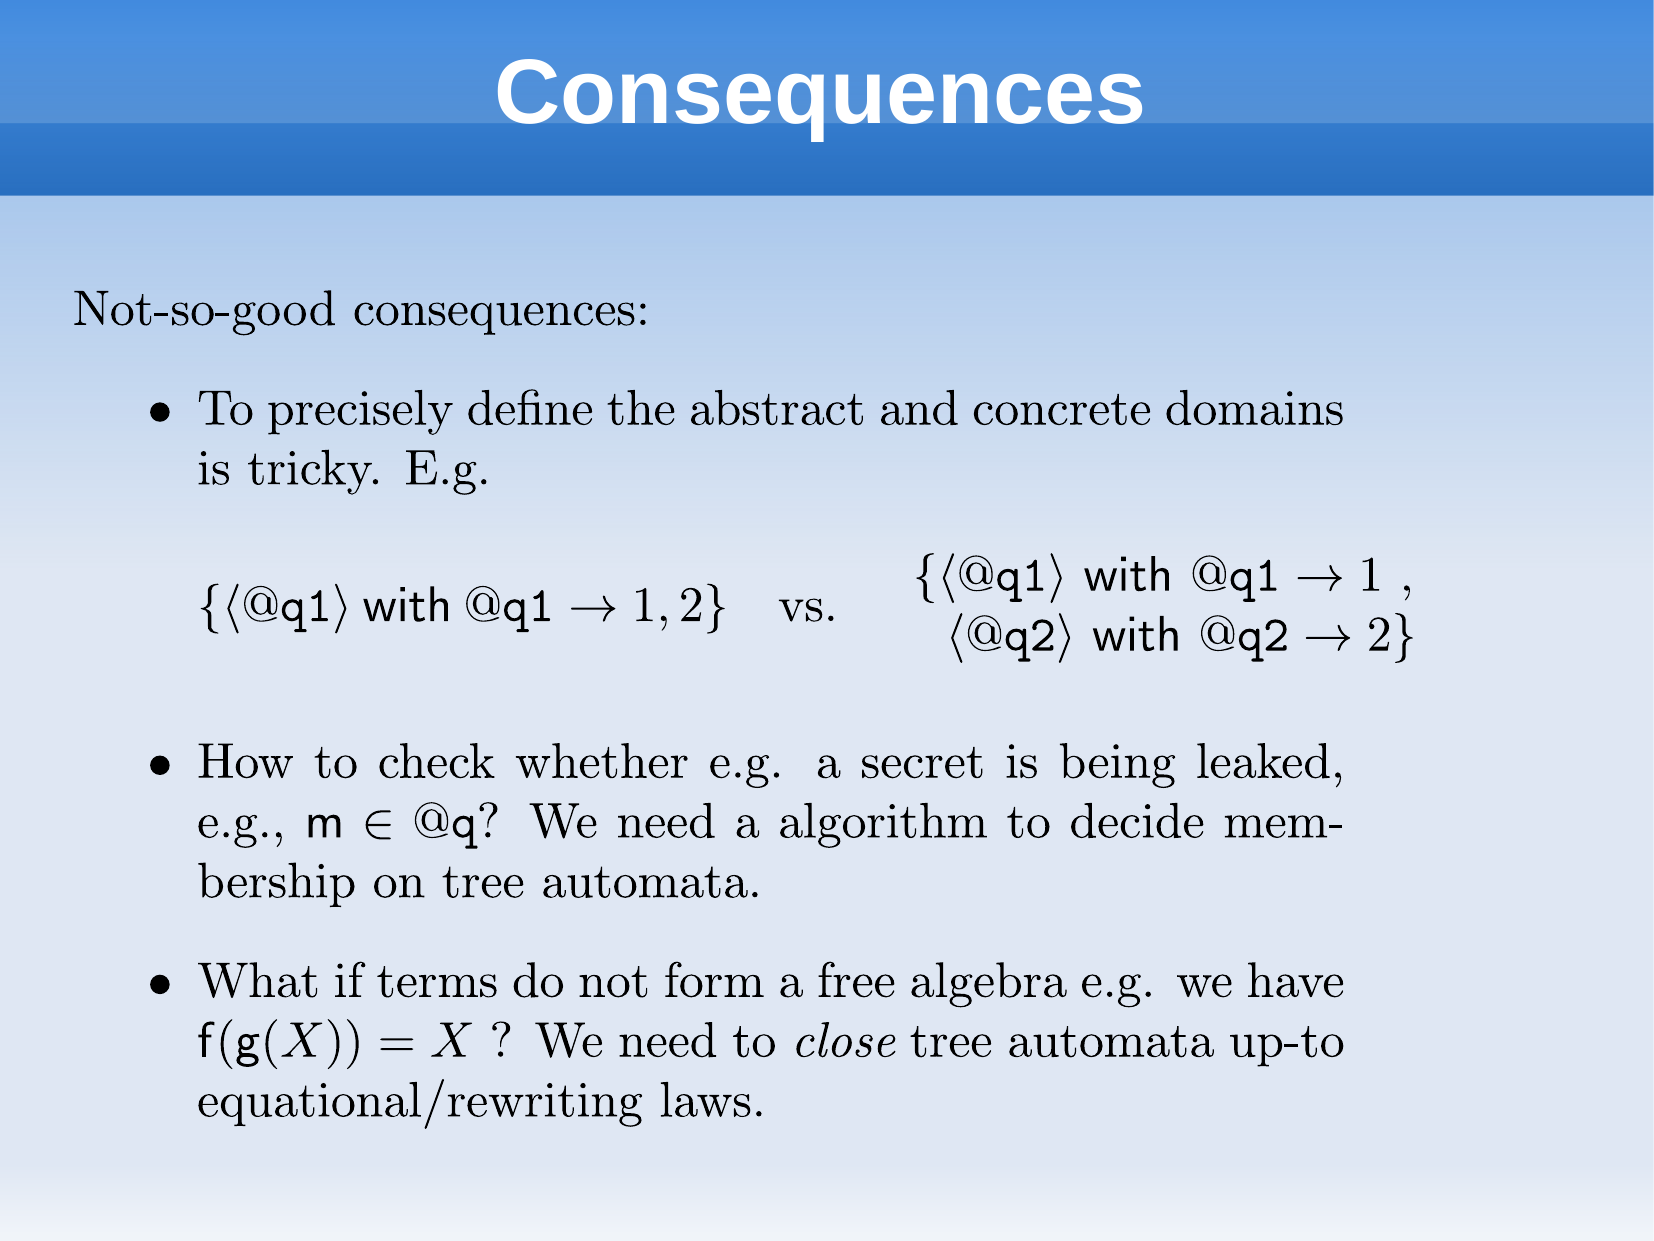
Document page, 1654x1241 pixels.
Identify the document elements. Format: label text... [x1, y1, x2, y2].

picture [0, 0, 1654, 1241]
text_box [72, 290, 1417, 1129]
title Consequences [76, 0, 1565, 196]
